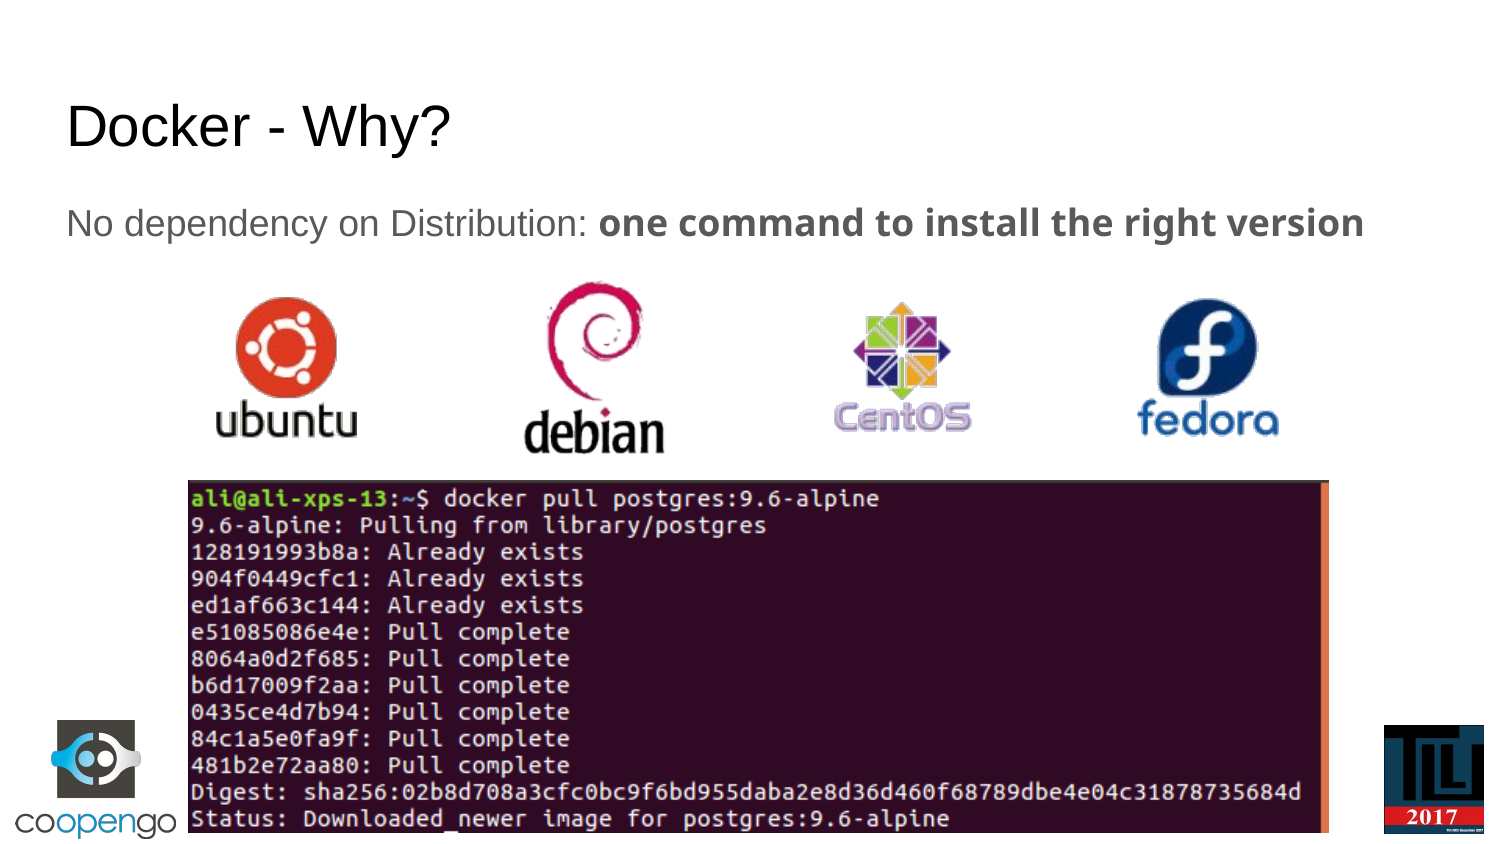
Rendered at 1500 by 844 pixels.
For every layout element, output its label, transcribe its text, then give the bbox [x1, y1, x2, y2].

picture [216, 296, 357, 439]
title Docker - Why? [51, 72, 1449, 167]
picture [1137, 297, 1279, 438]
picture [832, 301, 973, 434]
picture [188, 480, 1329, 833]
picture [15, 720, 176, 839]
picture [521, 278, 668, 457]
picture [81, 817, 94, 830]
picture [1384, 725, 1484, 834]
list No dependency on Distribution: one command to install the right version [51, 176, 1449, 750]
